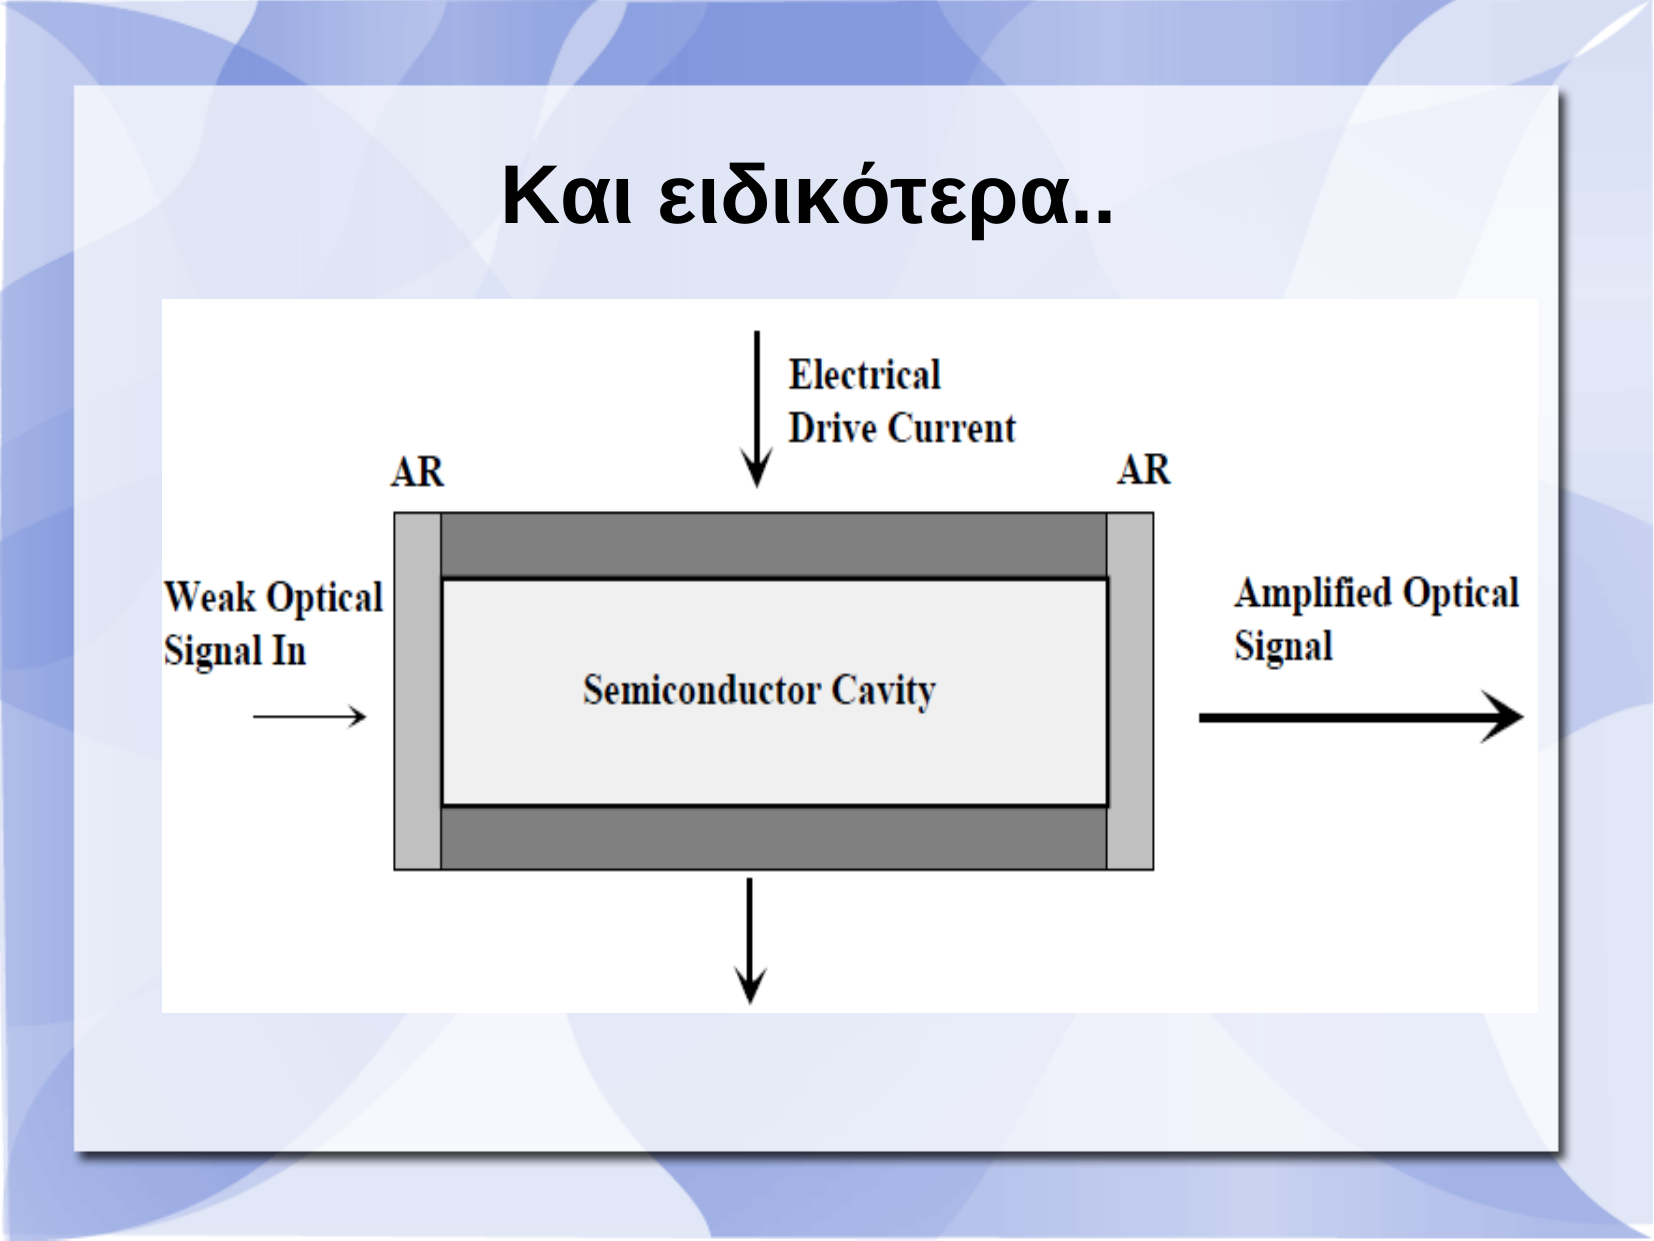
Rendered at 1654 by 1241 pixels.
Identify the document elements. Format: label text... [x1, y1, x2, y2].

picture [0, 0, 1654, 1241]
title Και ειδικότερα.. [82, 98, 1535, 291]
